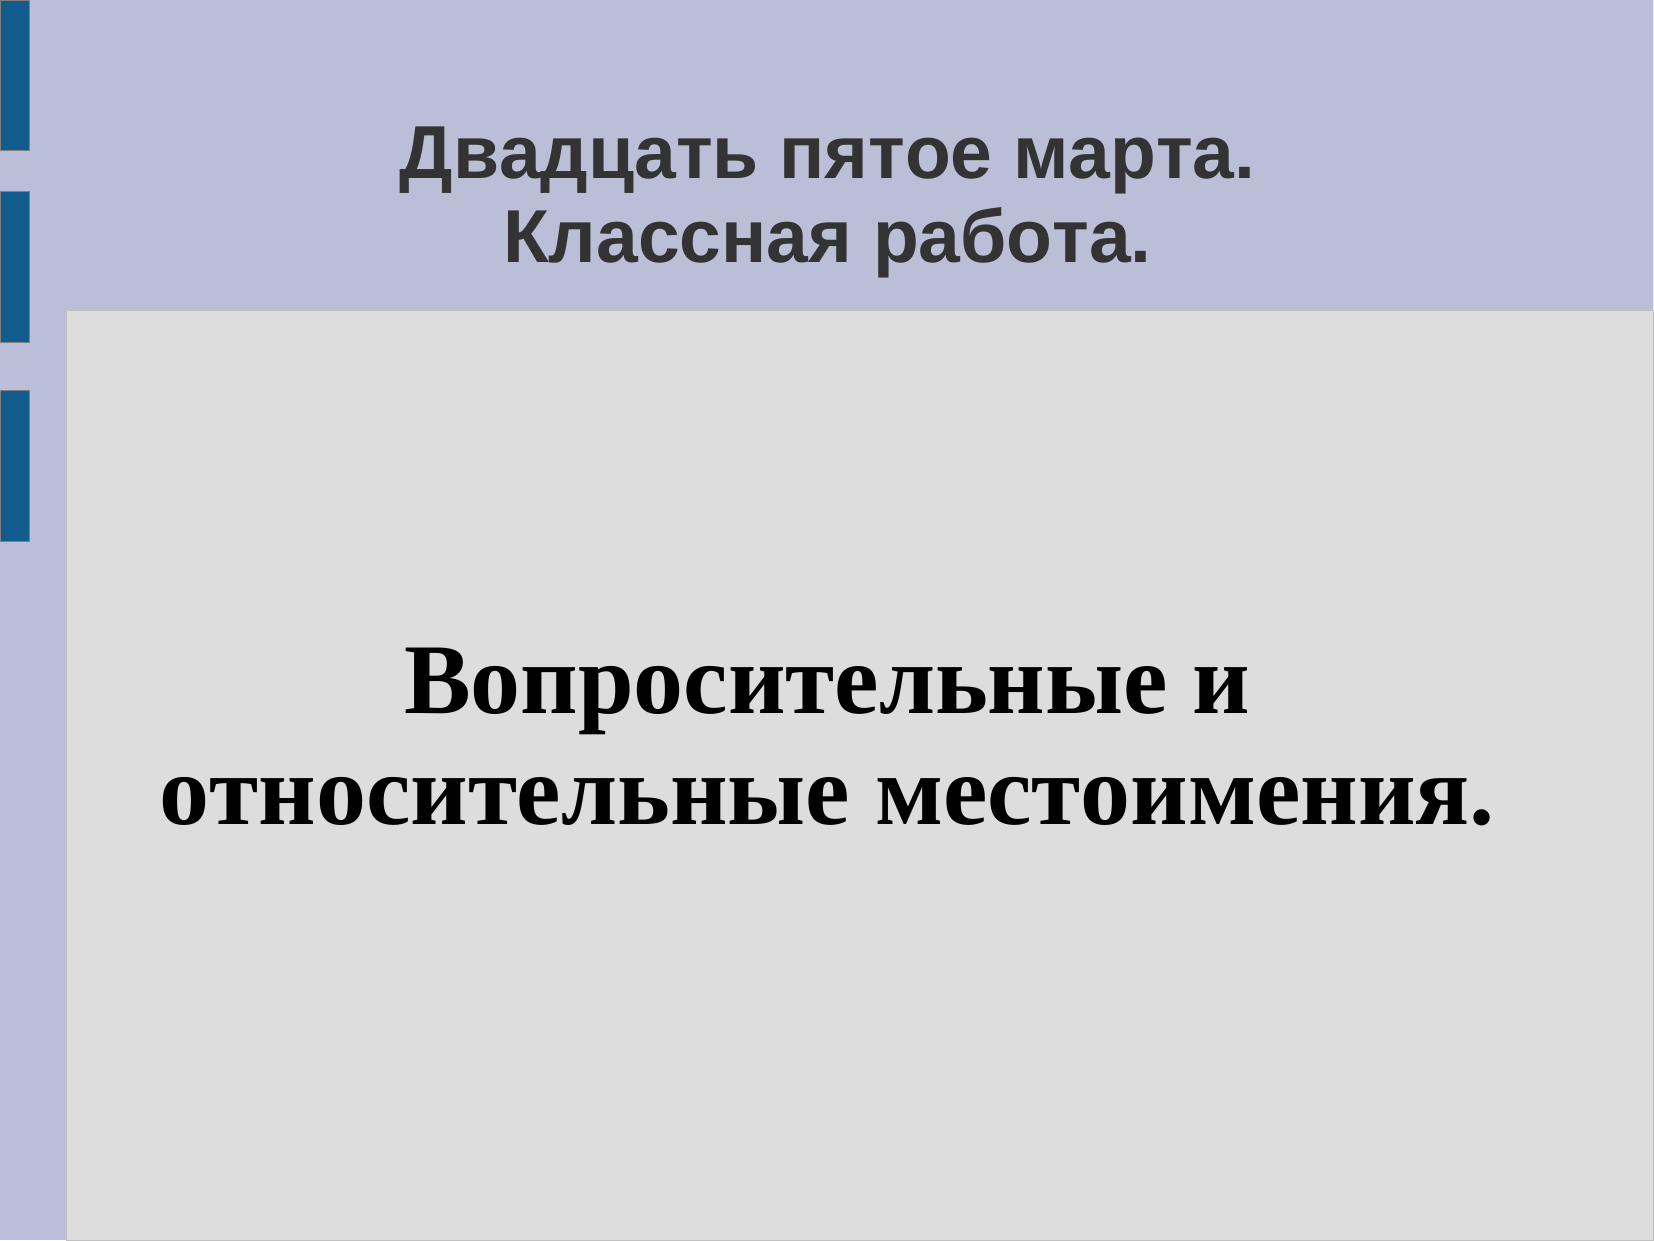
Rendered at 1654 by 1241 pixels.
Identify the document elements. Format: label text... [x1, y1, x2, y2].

subtitle Вопросительные и относительные местоимения. [121, 344, 1534, 1127]
title Двадцать пятое марта. Классная работа. [121, 91, 1534, 299]
